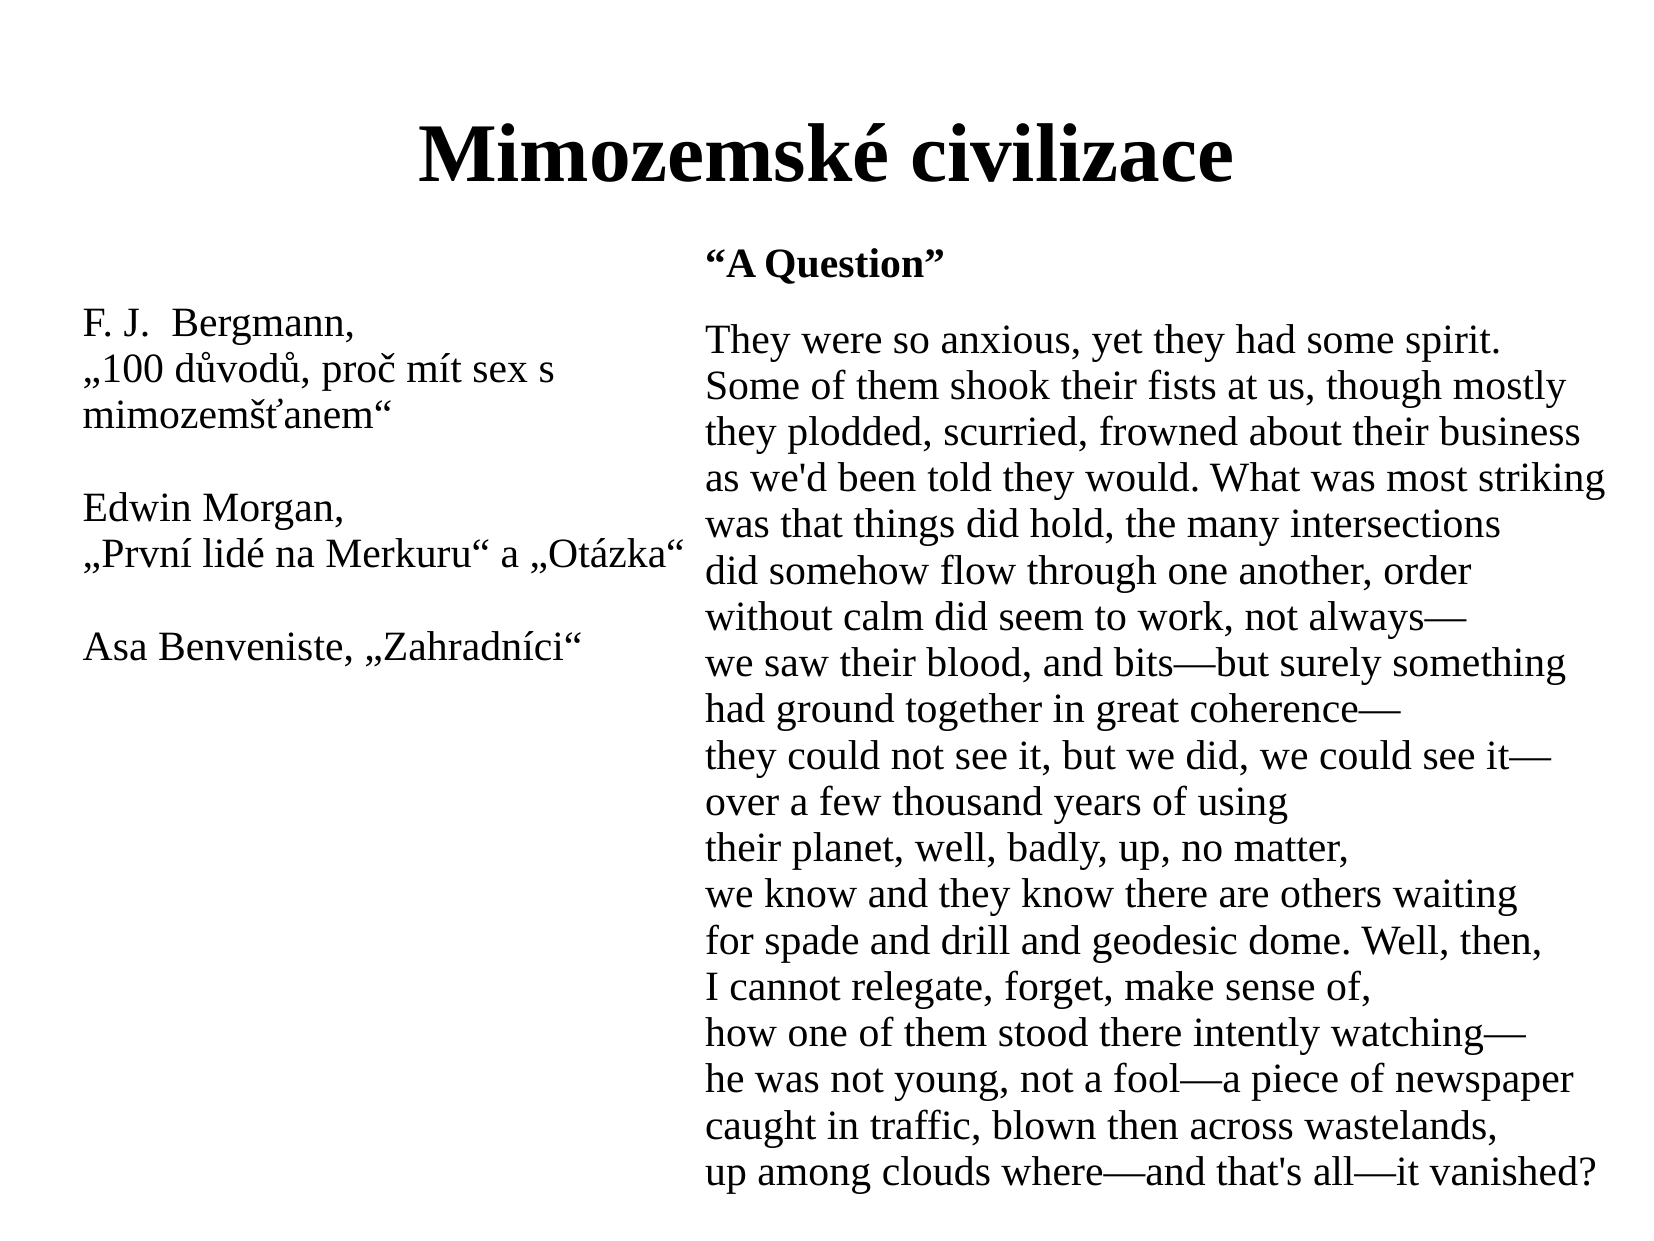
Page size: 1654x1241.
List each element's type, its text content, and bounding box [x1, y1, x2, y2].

list “A Question” They were so anxious, yet they had some spirit. Some of them shook their fists at us, though mostly they plodded, scurried, frowned about their business as we'd been told they would. What was most striking was that things did hold, the many intersections did somehow flow through one another, order without calm did seem to work, not always— we saw their blood, and bits—but surely something had ground together in great coherence— they could not see it, but we did, we could see it— over a few thousand years of using their planet, well, badly, up, no matter, we know and they know there are others waiting for spade and drill and geodesic dome. Well, then, I cannot relegate, forget, make sense of, how one of them stood there intently watching— he was not young, not a fool—a piece of newspaper caught in traffic, blown then across wastelands, up among clouds where—and that's all—it vanished? [705, 240, 1654, 1241]
title Mimozemské civilizace [82, 49, 1571, 257]
list F. J. Bergmann, „100 důvodů, proč mít sex s mimozemšťanem“ Edwin Morgan, „První lidé na Merkuru“ a „Otázka“ Asa Benveniste, „Zahradníci“ [82, 299, 691, 1051]
